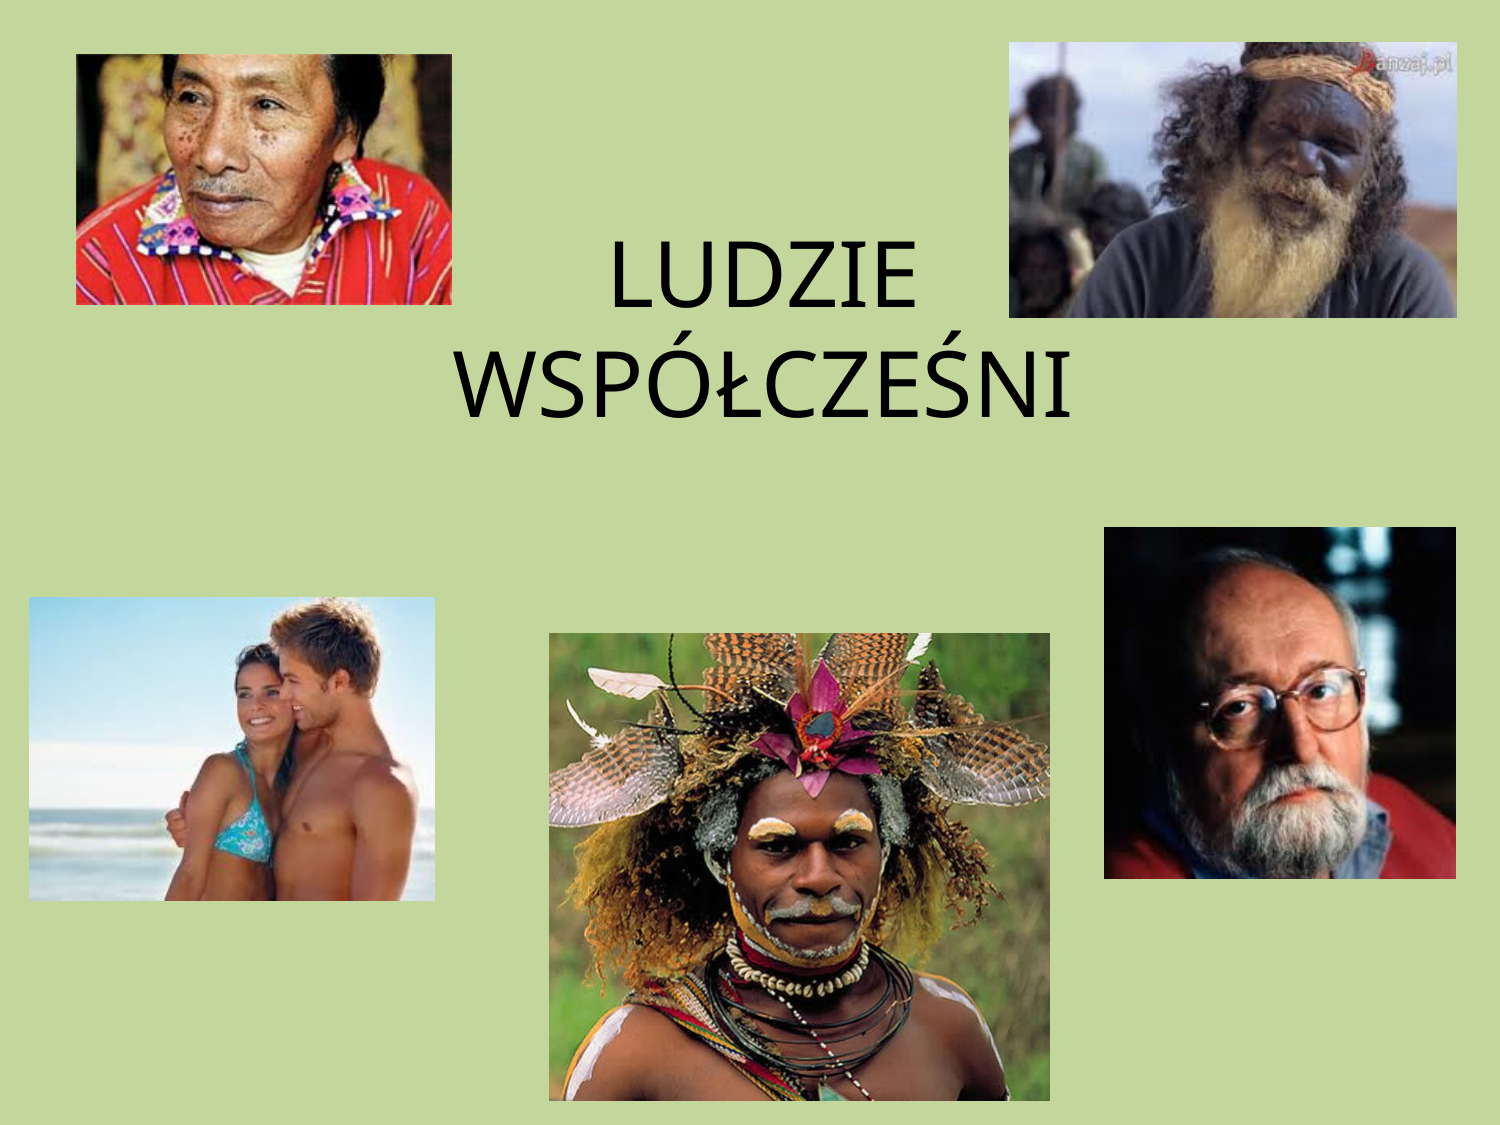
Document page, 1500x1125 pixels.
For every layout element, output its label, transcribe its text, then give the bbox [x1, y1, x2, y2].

picture [29, 597, 435, 902]
picture [76, 54, 452, 305]
picture [549, 633, 1050, 1101]
picture [1009, 42, 1457, 318]
picture [1104, 527, 1456, 879]
title LUDZIE WSPÓŁCZEŚNI [88, 208, 1439, 468]
